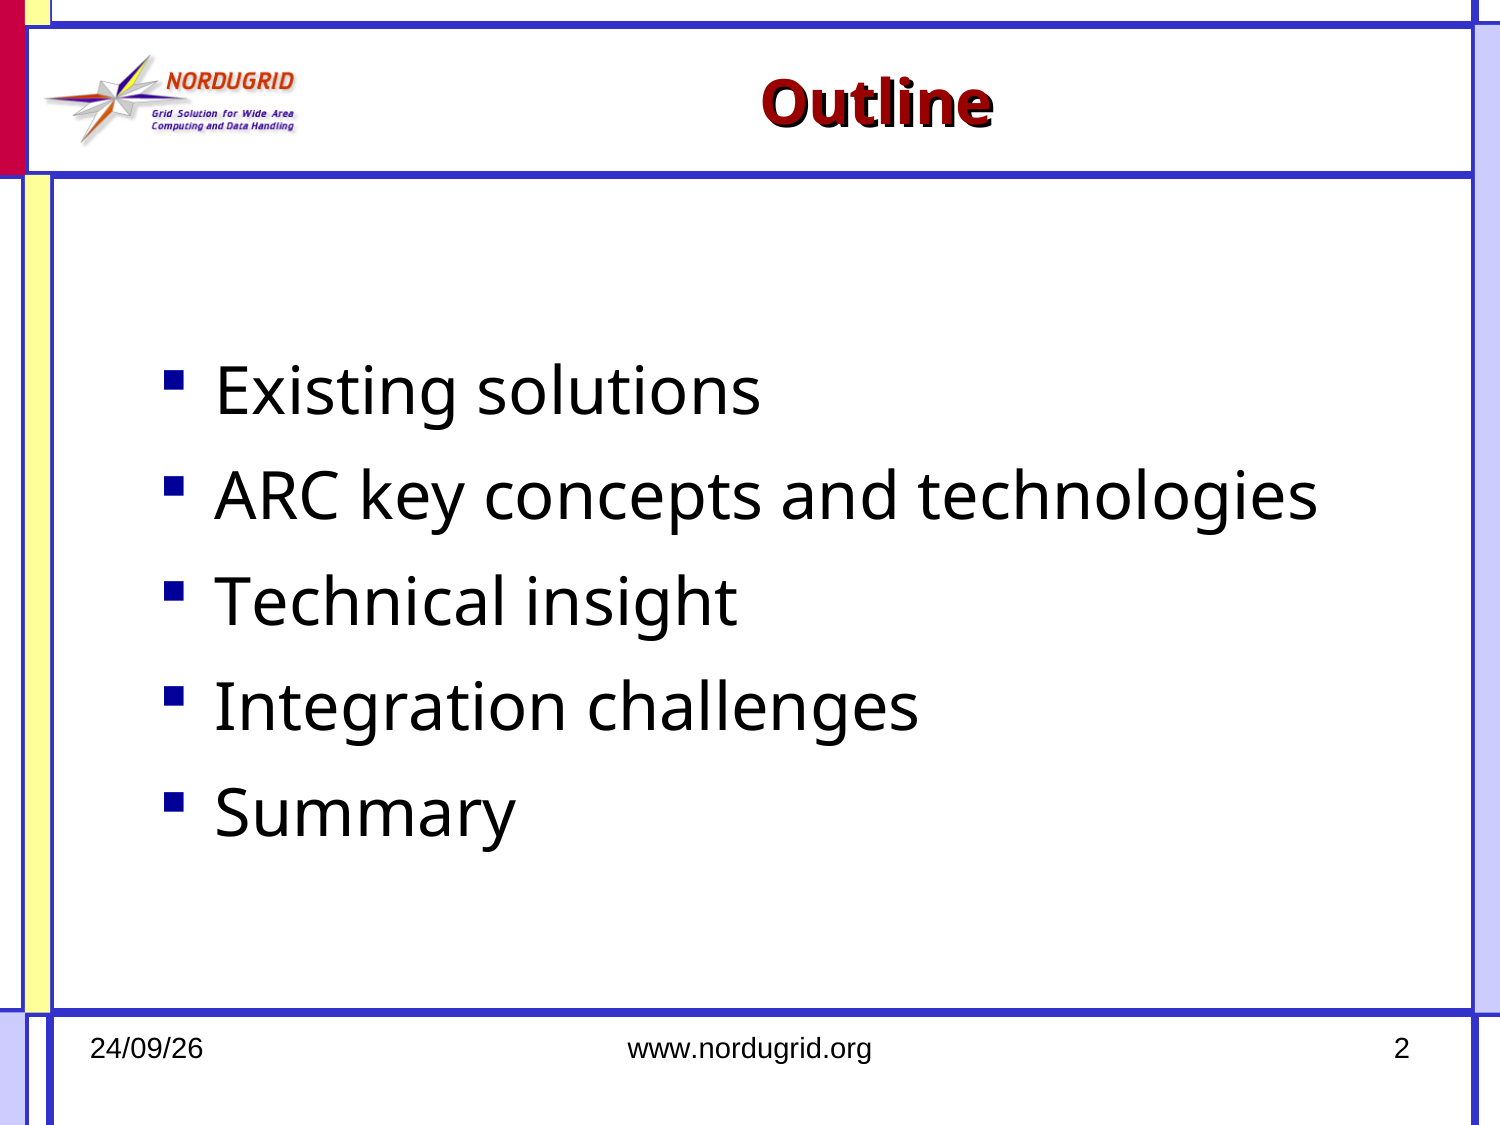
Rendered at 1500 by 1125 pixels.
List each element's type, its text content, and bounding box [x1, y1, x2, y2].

picture [40, 49, 301, 148]
title Outline [324, 9, 1428, 191]
list Existing solutions ARC key concepts and technologies Technical insight Integration challenges Summary [87, 335, 1426, 961]
